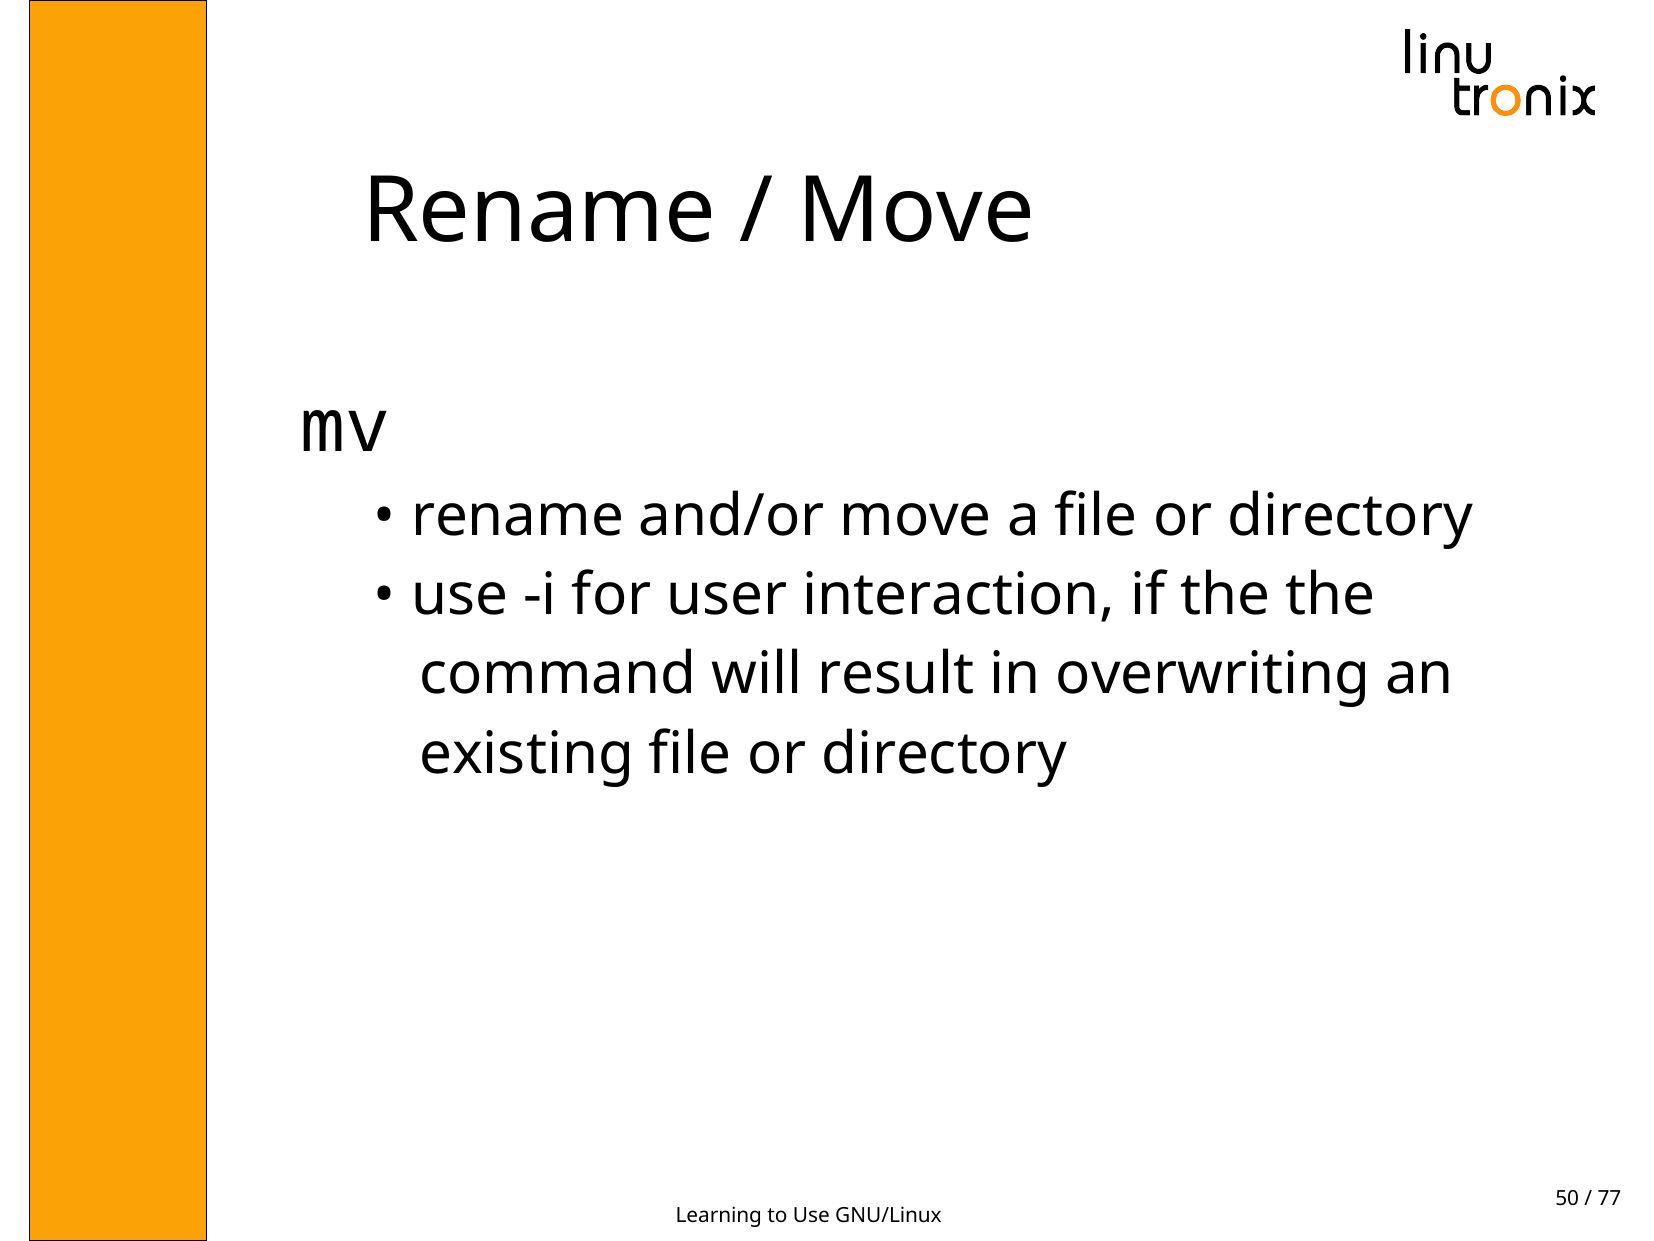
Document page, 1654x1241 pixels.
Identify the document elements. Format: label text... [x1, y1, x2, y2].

text_box Rename / Move [362, 143, 1075, 263]
text_box mv • rename and/or move a file or directory • use -i for user interaction, if the the command will result in overwriting an existing file or directory [300, 370, 1584, 749]
picture [1405, 29, 1595, 116]
